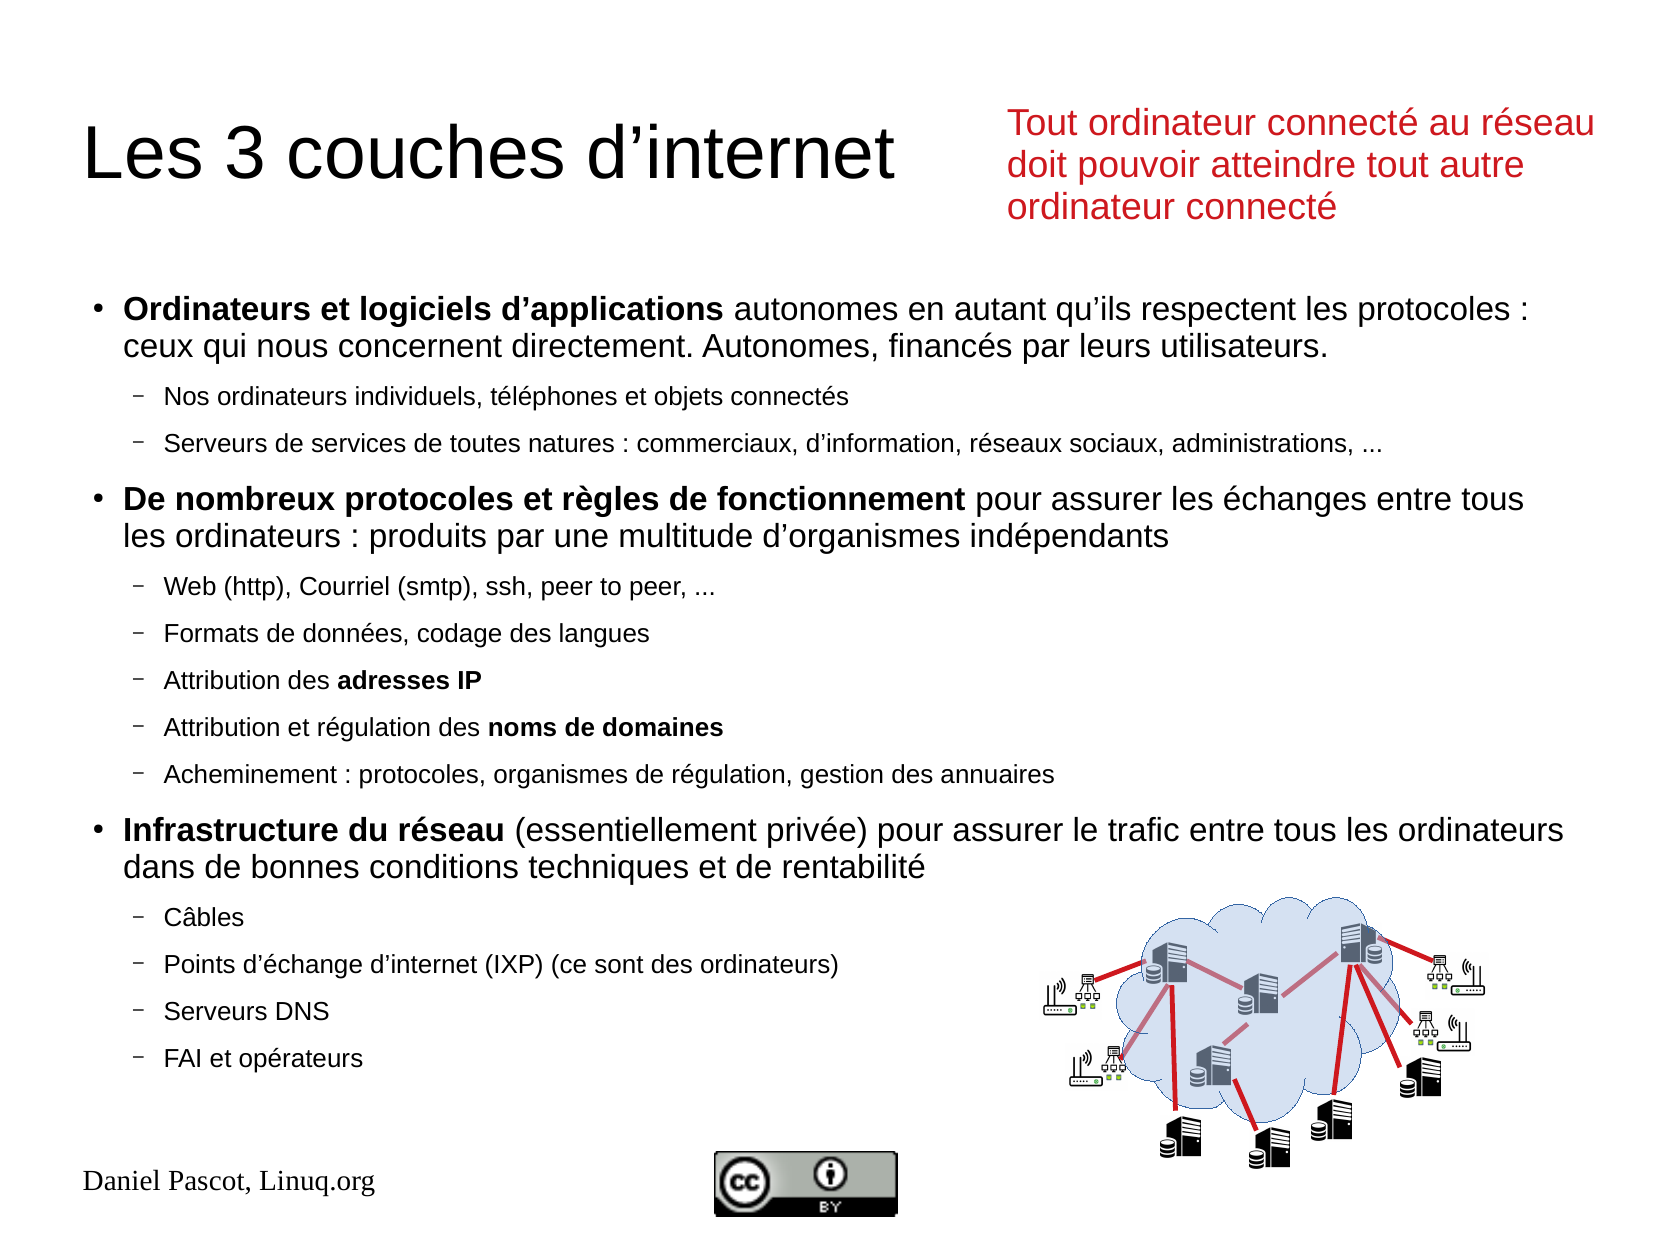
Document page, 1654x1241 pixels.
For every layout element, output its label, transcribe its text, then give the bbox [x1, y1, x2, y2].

picture [1311, 1098, 1352, 1142]
picture [1249, 1126, 1290, 1170]
picture [1065, 1043, 1128, 1091]
picture [1367, 922, 1382, 934]
text_box Tout ordinateur connecté au réseau doit pouvoir atteindre tout autre ordinateur connecté [992, 94, 1611, 236]
picture [1039, 971, 1102, 1020]
title Les 3 couches d’internet [82, 49, 1571, 257]
text_box [1116, 897, 1400, 1123]
picture [1400, 1008, 1475, 1099]
picture [714, 1151, 898, 1217]
text_box [1337, 967, 1385, 1092]
list Ordinateurs et logiciels d’applications autonomes en autant qu’ils respectent les protocoles : ceux qui nous concernent directement. Autonomes, financés par leurs utilisateurs. Nos ordinateurs individuels, téléphones et objets connectés Serveurs de services de toutes natures : commerciaux, d’information, réseaux sociaux, administrations, ... De nombreux protocoles et règles de fonctionnement pour assurer les échanges entre tous les ordinateurs : produits par une multitude d’organismes indépendants Web (http), Courriel (smtp), ssh, peer to peer, ... Formats de données, codage des langues Attribution des adresses IP Attribution et régulation des noms de domaines Acheminement : protocoles, organismes de régulation, gestion des annuaires Infrastructure du réseau (essentiellement privée) pour assurer le trafic entre tous les ordinateurs dans de bonnes conditions techniques et de rentabilité Câbles Points d’échange d’internet (IXP) (ce sont des ordinateurs) Serveurs DNS FAI et opérateurs [82, 290, 1571, 1075]
picture [1425, 952, 1489, 1000]
picture [1160, 1115, 1201, 1159]
